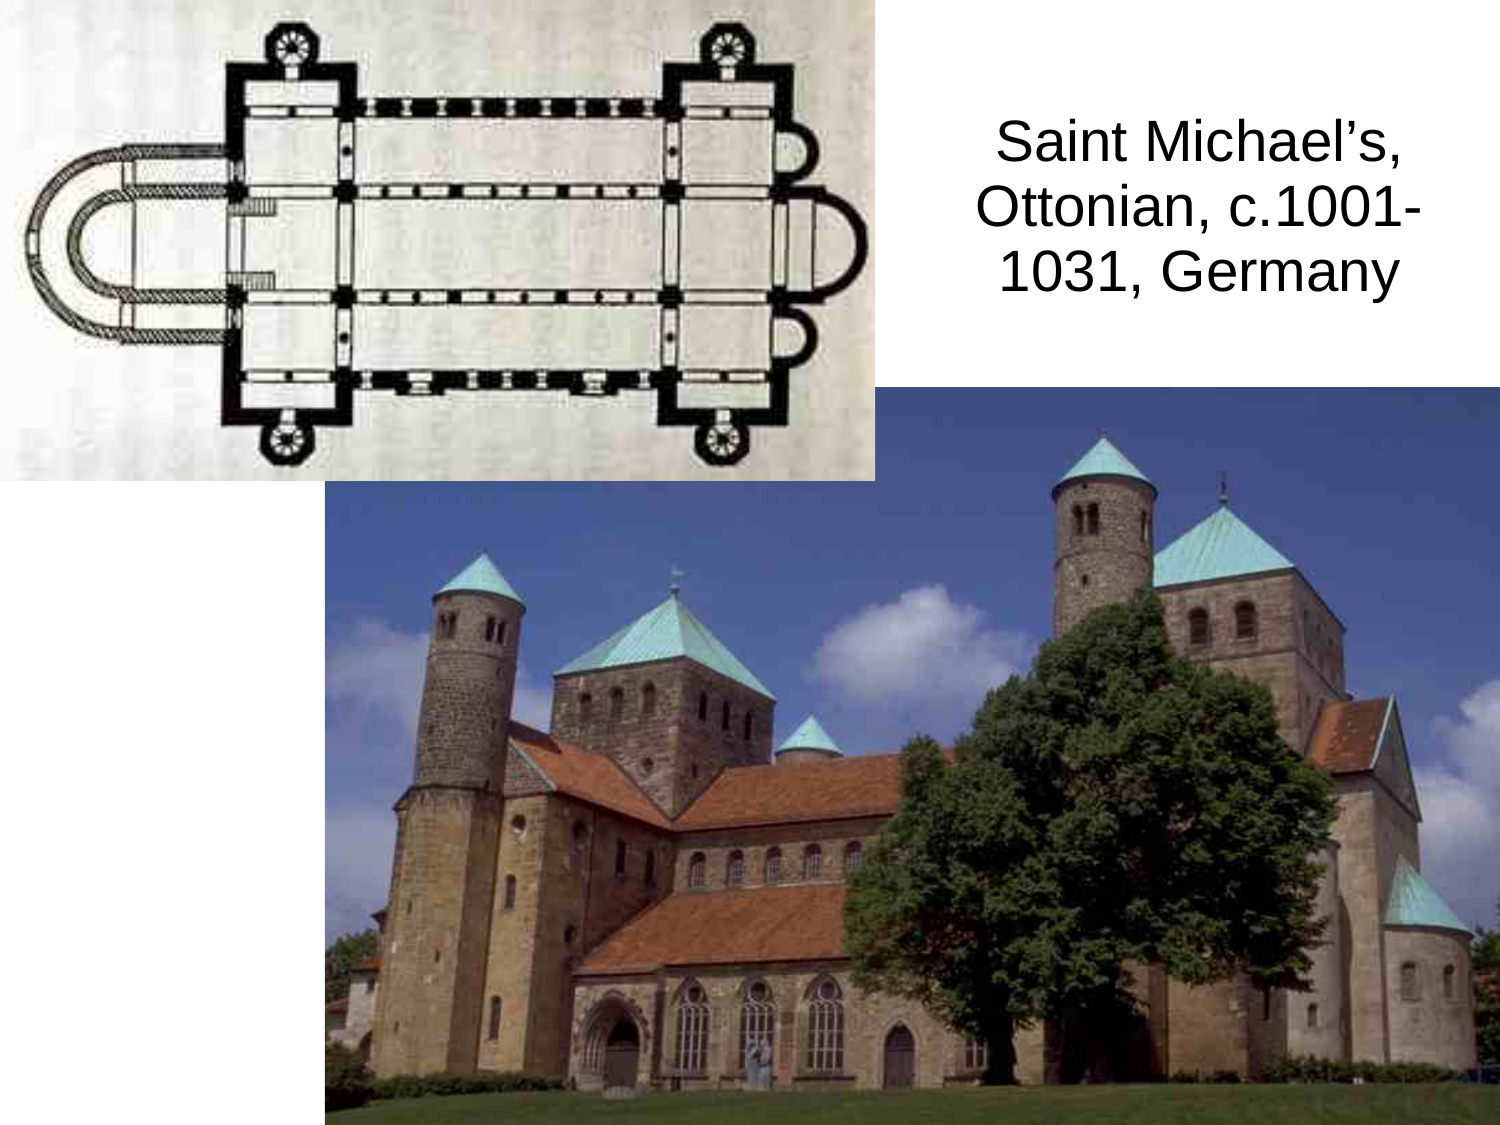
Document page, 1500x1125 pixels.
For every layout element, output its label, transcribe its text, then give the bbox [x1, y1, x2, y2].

picture [0, 0, 1500, 1125]
title Saint Michael’s, Ottonian, c.1001-1031, Germany [900, 24, 1500, 387]
